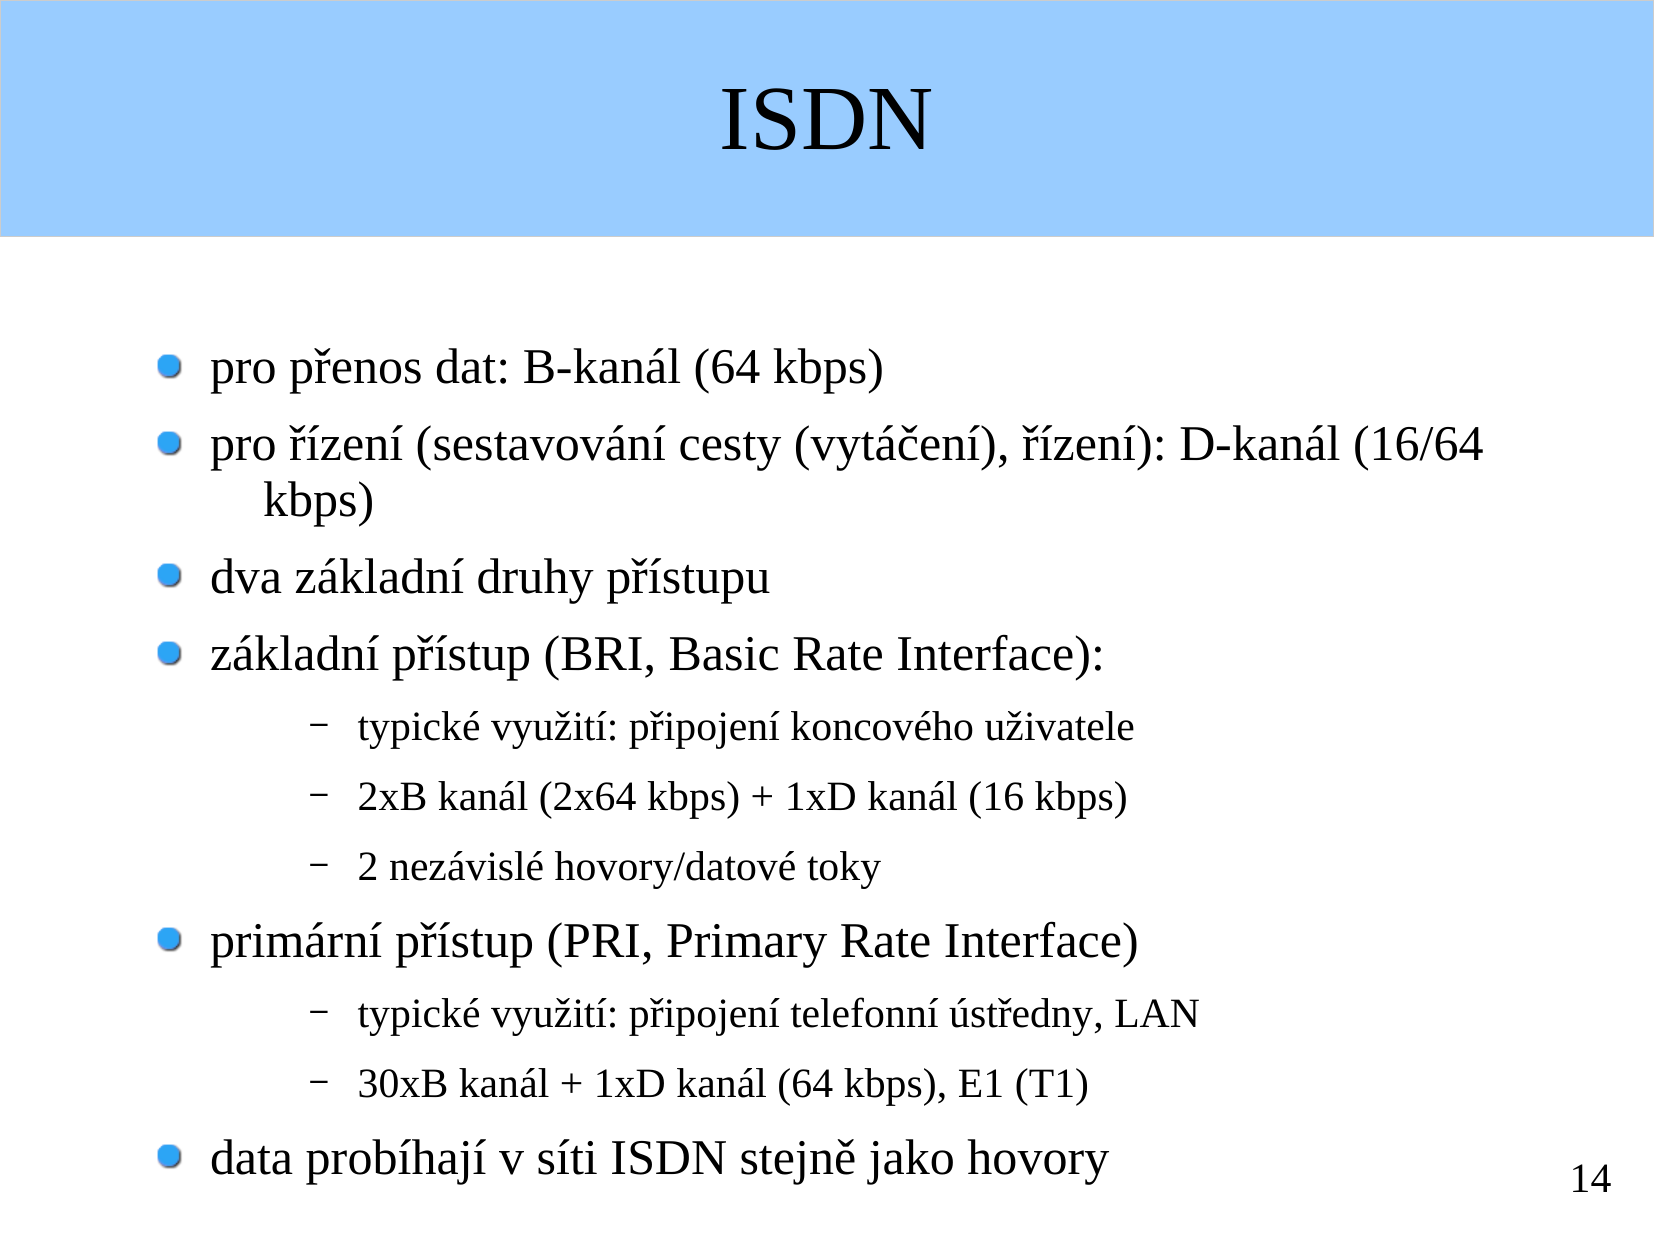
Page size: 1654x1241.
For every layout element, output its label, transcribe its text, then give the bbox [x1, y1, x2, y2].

list pro přenos dat: B-kanál (64 kbps) pro řízení (sestavování cesty (vytáčení), řízení): D-kanál (16/64 kbps) dva základní druhy přístupu základní přístup (BRI, Basic Rate Interface): typické využití: připojení koncového uživatele 2xB kanál (2x64 kbps) + 1xD kanál (16 kbps) 2 nezávislé hovory/datové toky primární přístup (PRI, Primary Rate Interface) typické využití: připojení telefonní ústředny, LAN 30xB kanál + 1xD kanál (64 kbps), E1 (T1) data probíhají v síti ISDN stejně jako hovory [121, 338, 1595, 1183]
title ISDN [0, 0, 1654, 237]
